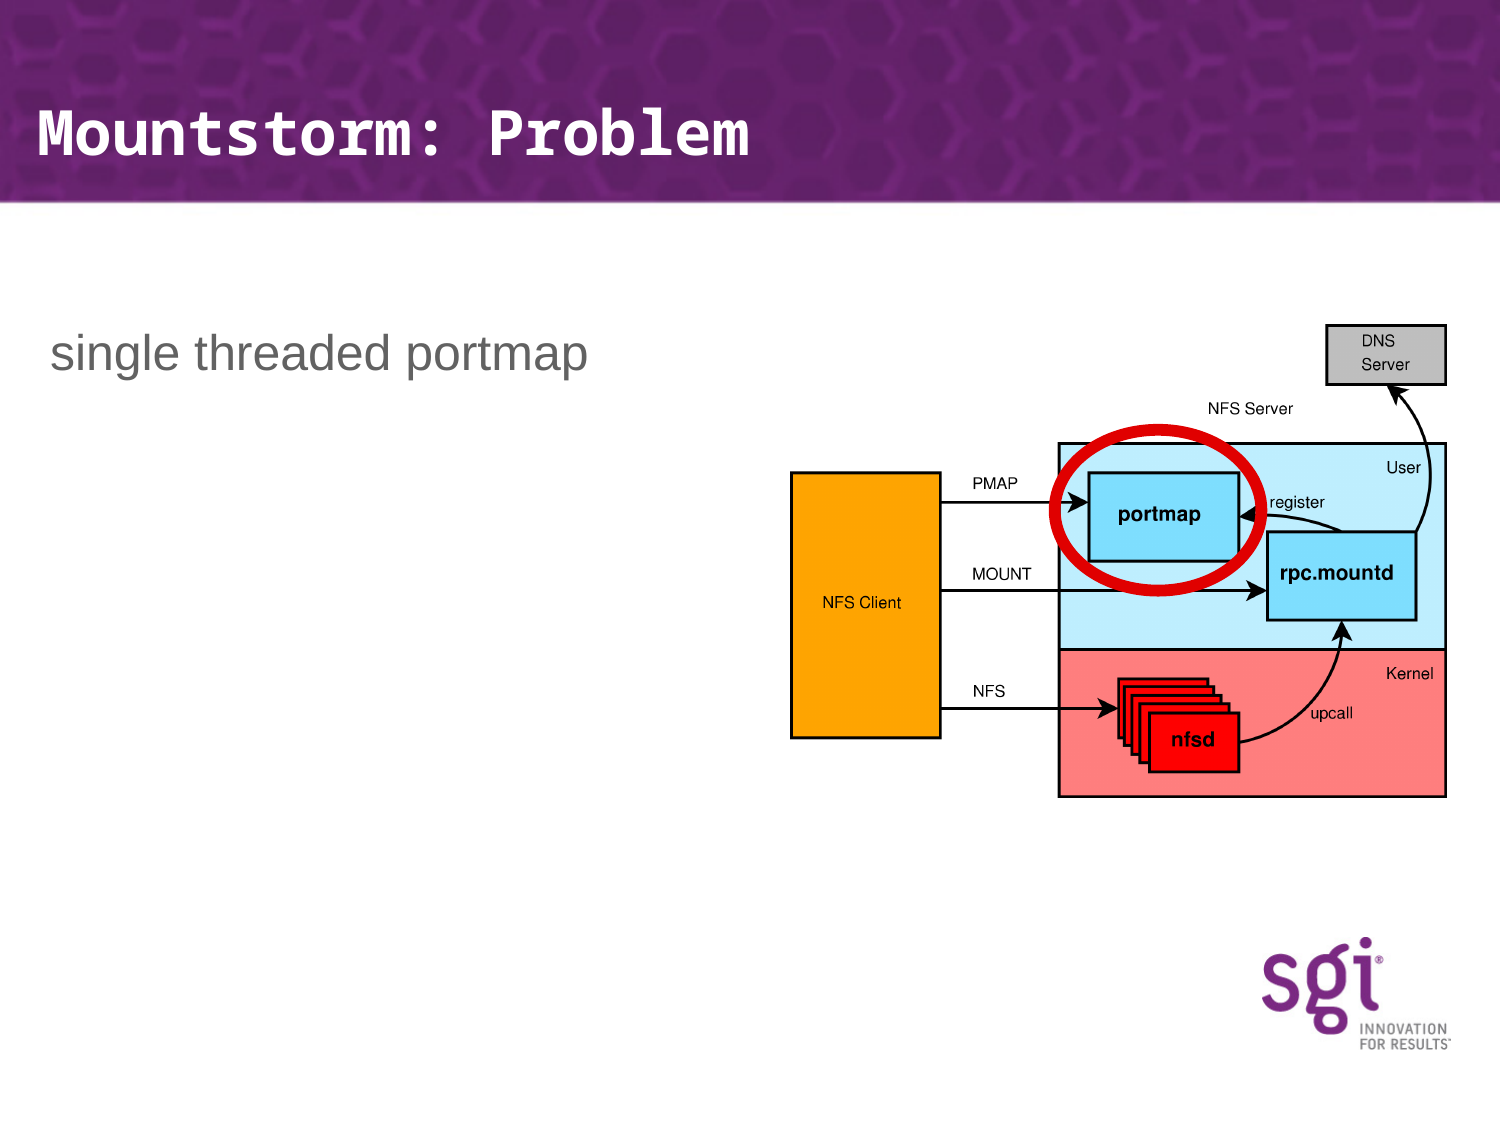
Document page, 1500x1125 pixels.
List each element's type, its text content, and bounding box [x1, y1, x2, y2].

picture [0, 0, 1500, 1050]
list single threaded portmap [50, 324, 1326, 848]
title Mountstorm: Problem [37, 37, 1313, 226]
